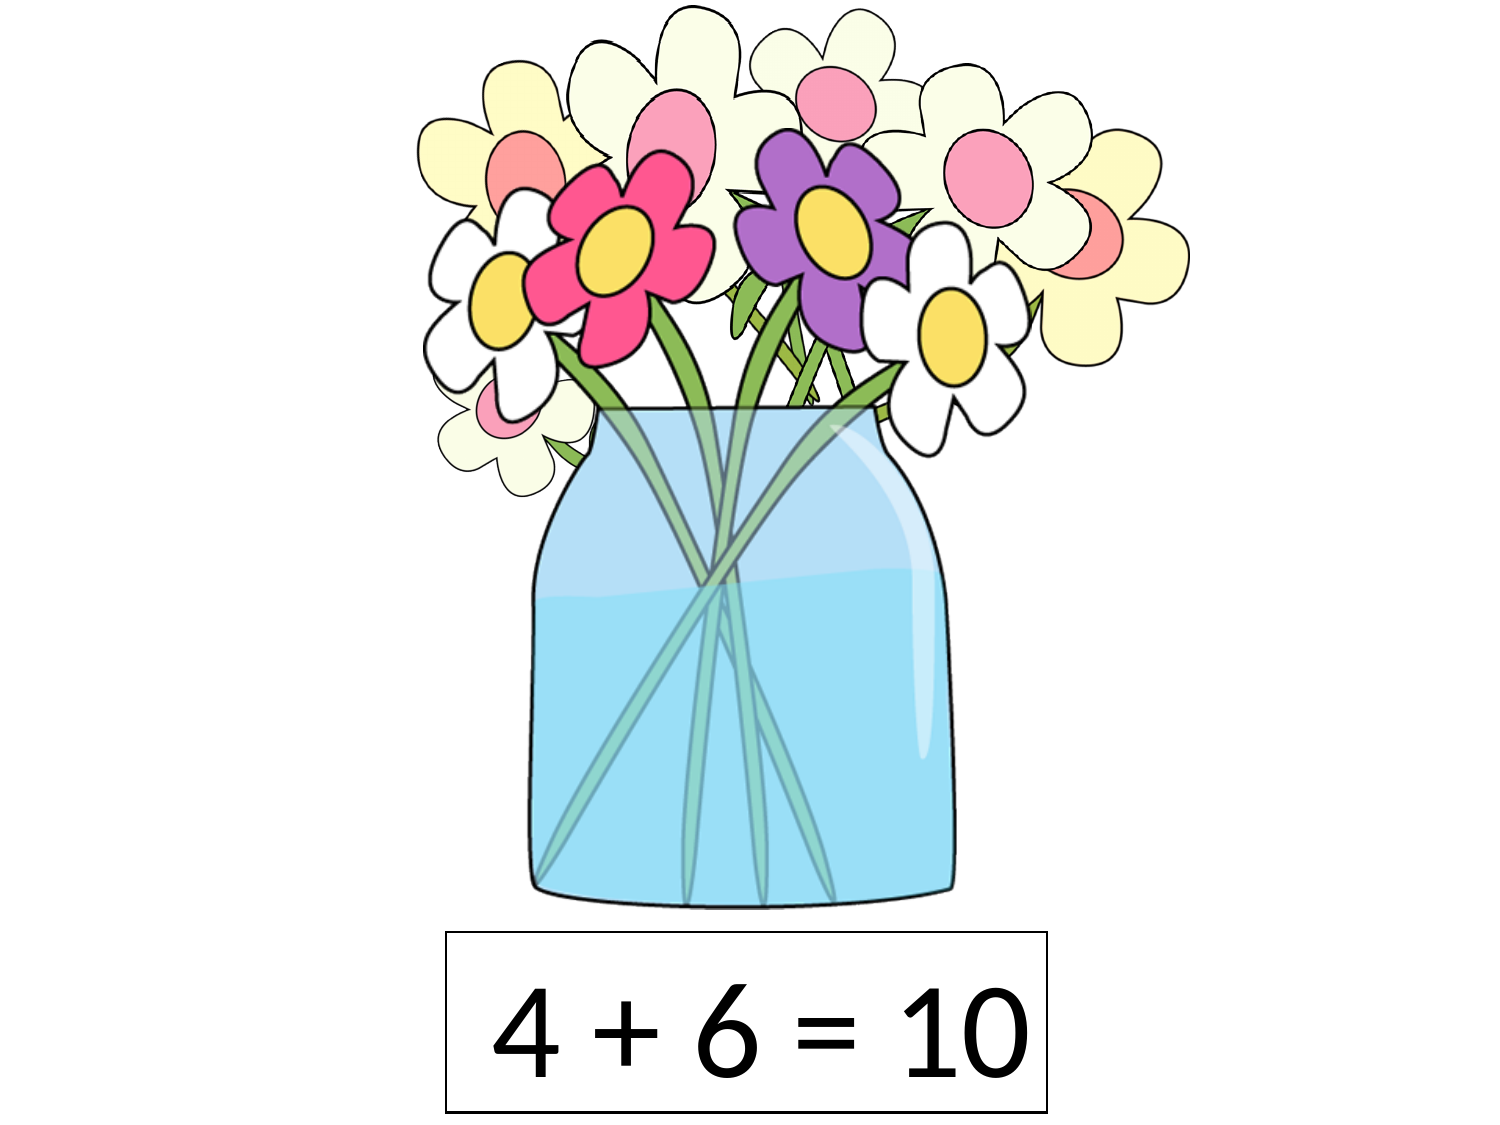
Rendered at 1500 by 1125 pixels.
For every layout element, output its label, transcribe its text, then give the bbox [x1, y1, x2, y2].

picture [393, 0, 1190, 910]
text_box 4 + 6 = 10 [446, 932, 1047, 1112]
